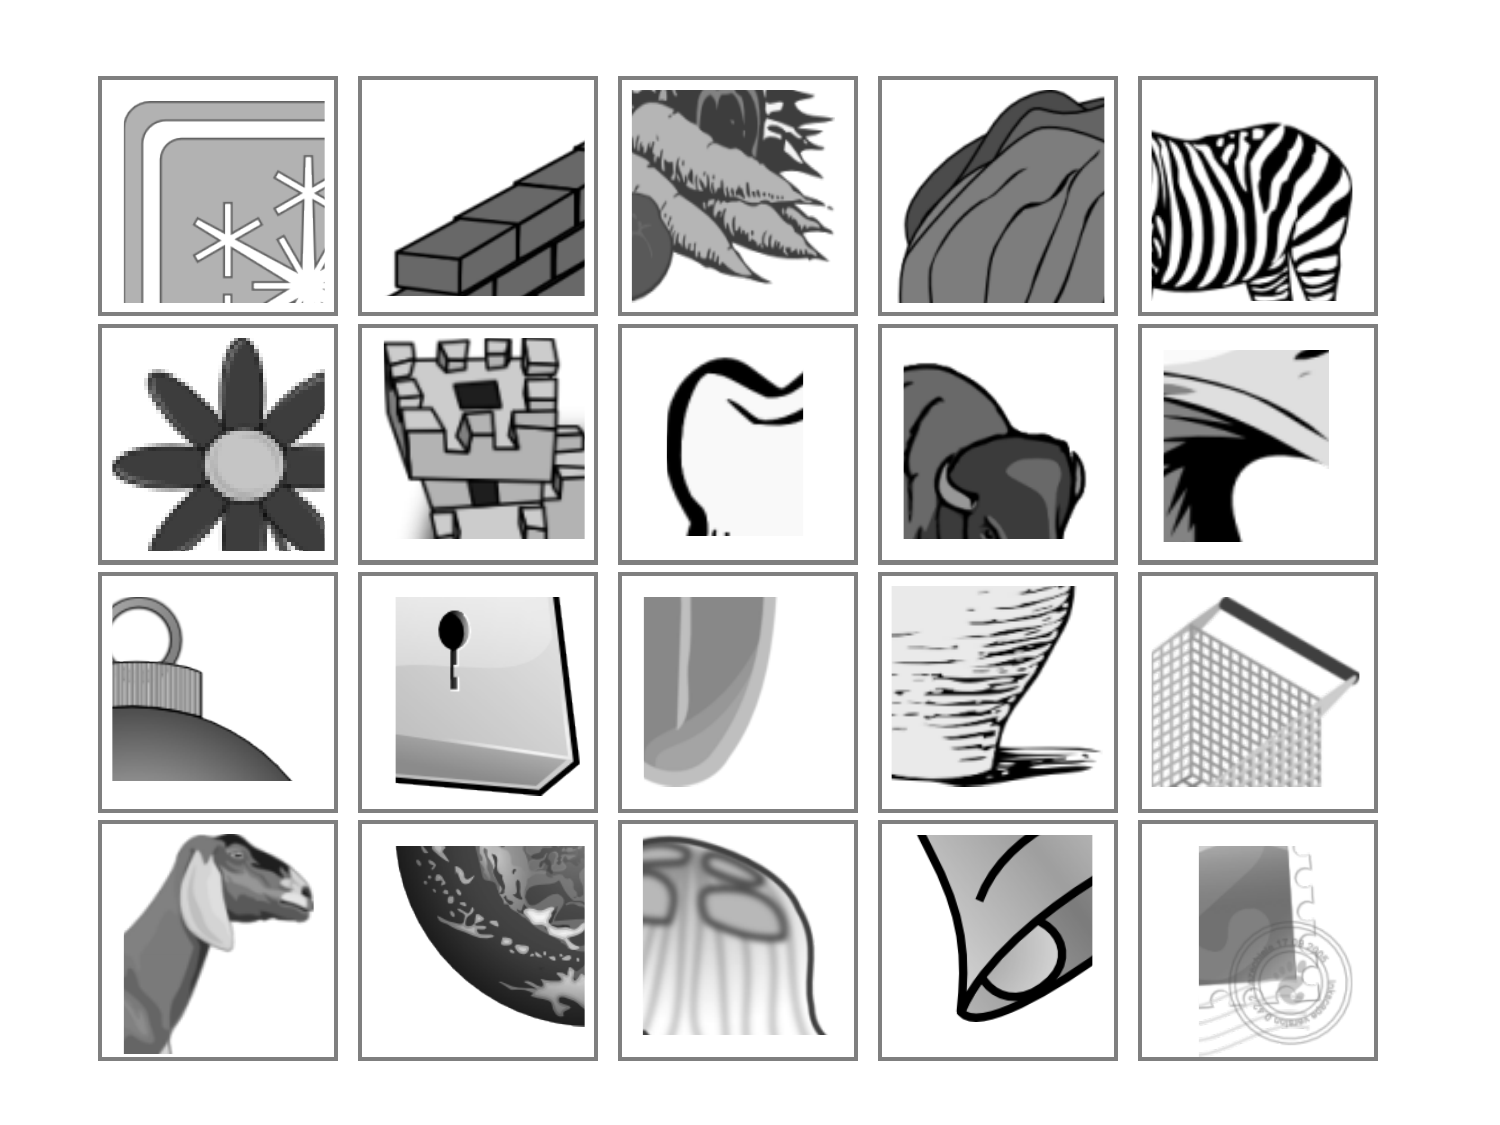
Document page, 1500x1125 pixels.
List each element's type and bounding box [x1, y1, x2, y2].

text_box [879, 822, 1117, 1059]
picture [395, 597, 580, 796]
text_box [620, 326, 857, 563]
text_box [879, 78, 1117, 315]
text_box [360, 78, 597, 315]
text_box [100, 574, 337, 811]
picture [891, 586, 1103, 787]
picture [1151, 597, 1360, 787]
text_box [1139, 78, 1377, 315]
picture [903, 835, 1093, 1022]
picture [372, 113, 585, 296]
text_box [620, 574, 857, 811]
picture [903, 350, 1090, 539]
text_box [360, 822, 597, 1059]
text_box [100, 822, 337, 1059]
picture [112, 338, 325, 551]
picture [1163, 350, 1329, 542]
picture [123, 101, 325, 303]
text_box [1139, 822, 1377, 1059]
picture [1151, 90, 1353, 301]
picture [1198, 846, 1353, 1057]
text_box [360, 326, 597, 563]
text_box [1139, 574, 1377, 811]
text_box [100, 78, 337, 315]
picture [395, 846, 585, 1027]
text_box [879, 574, 1117, 811]
picture [891, 90, 1105, 303]
text_box [879, 326, 1117, 563]
picture [112, 597, 338, 781]
text_box [1139, 326, 1377, 563]
picture [123, 834, 314, 1054]
picture [642, 834, 848, 1035]
text_box [360, 574, 597, 811]
text_box [620, 78, 857, 315]
text_box [100, 326, 337, 563]
text_box [620, 822, 857, 1059]
picture [666, 349, 804, 536]
picture [631, 90, 835, 303]
picture [383, 338, 585, 539]
picture [643, 597, 833, 787]
